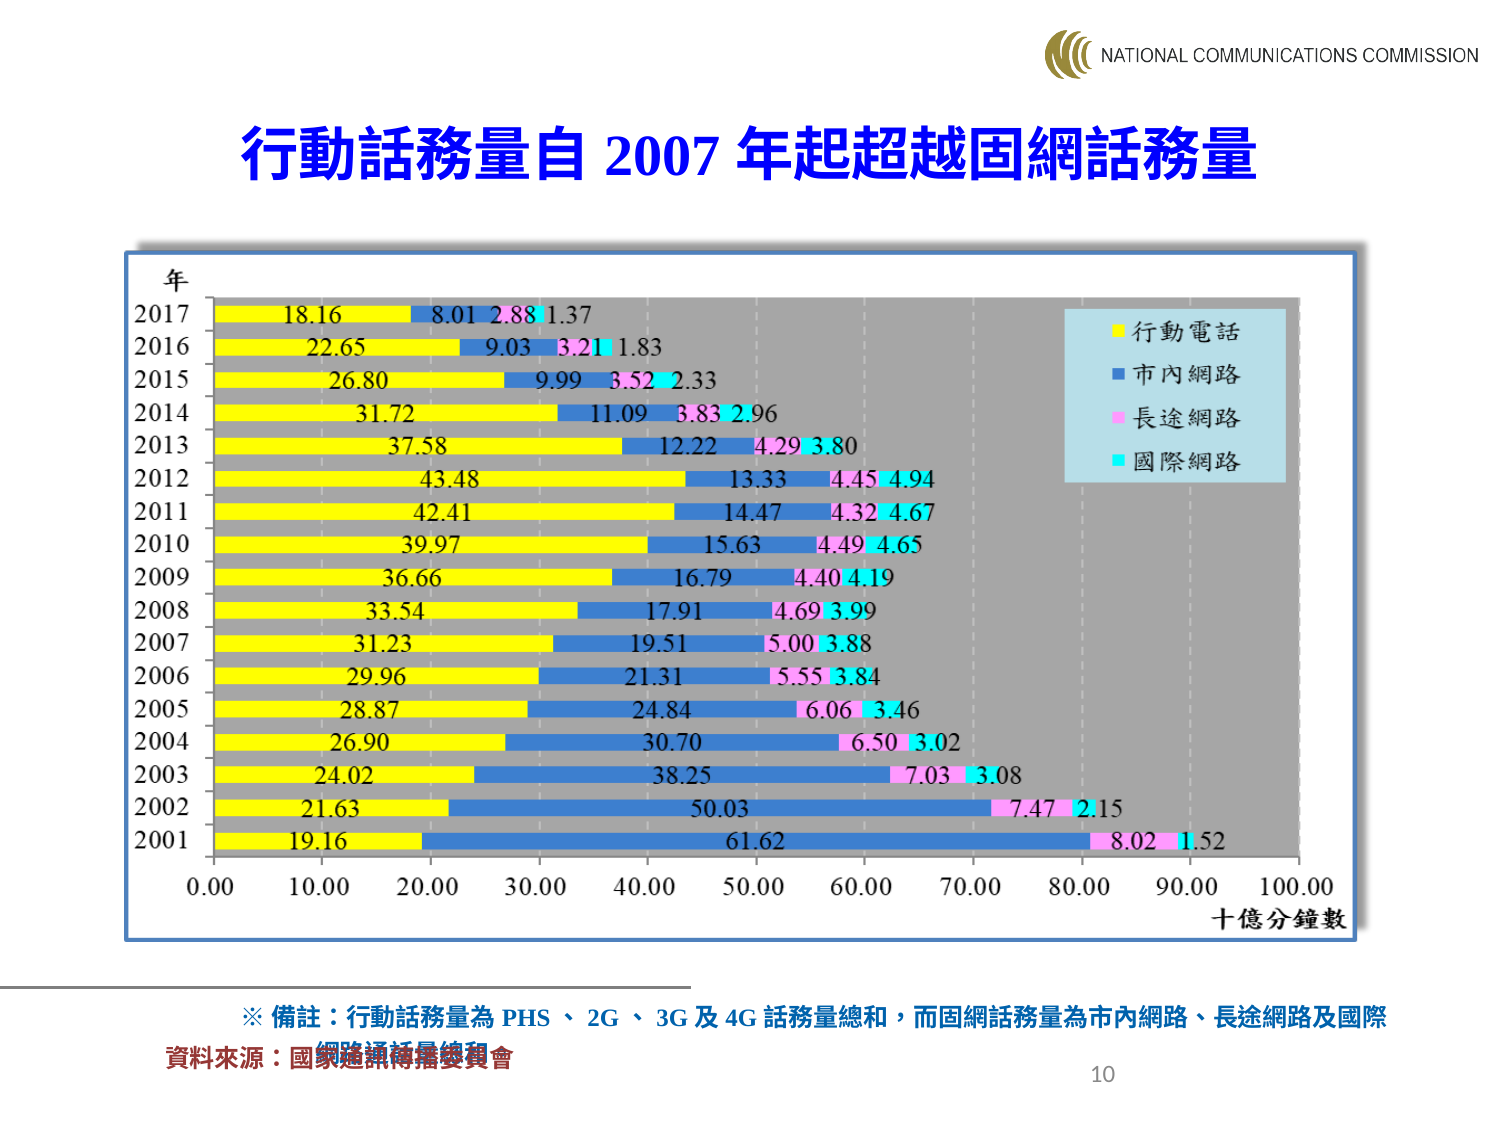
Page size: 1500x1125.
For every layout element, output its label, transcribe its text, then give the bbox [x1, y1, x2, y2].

text_box 10 [1074, 1042, 1426, 1103]
text_box 行動話務量自2007年起超越固網話務量 [0, 90, 1500, 216]
picture [124, 233, 1376, 942]
text_box 資料來源：國家通訊傳播委員會 [0, 1035, 703, 1081]
text_box ※備註：行動話務量為PHS、2G、3G及4G話務量總和，而固網話務量為市內網路、長途網路及國際網路通話量總和。 [0, 987, 1424, 1040]
picture [1045, 30, 1479, 79]
